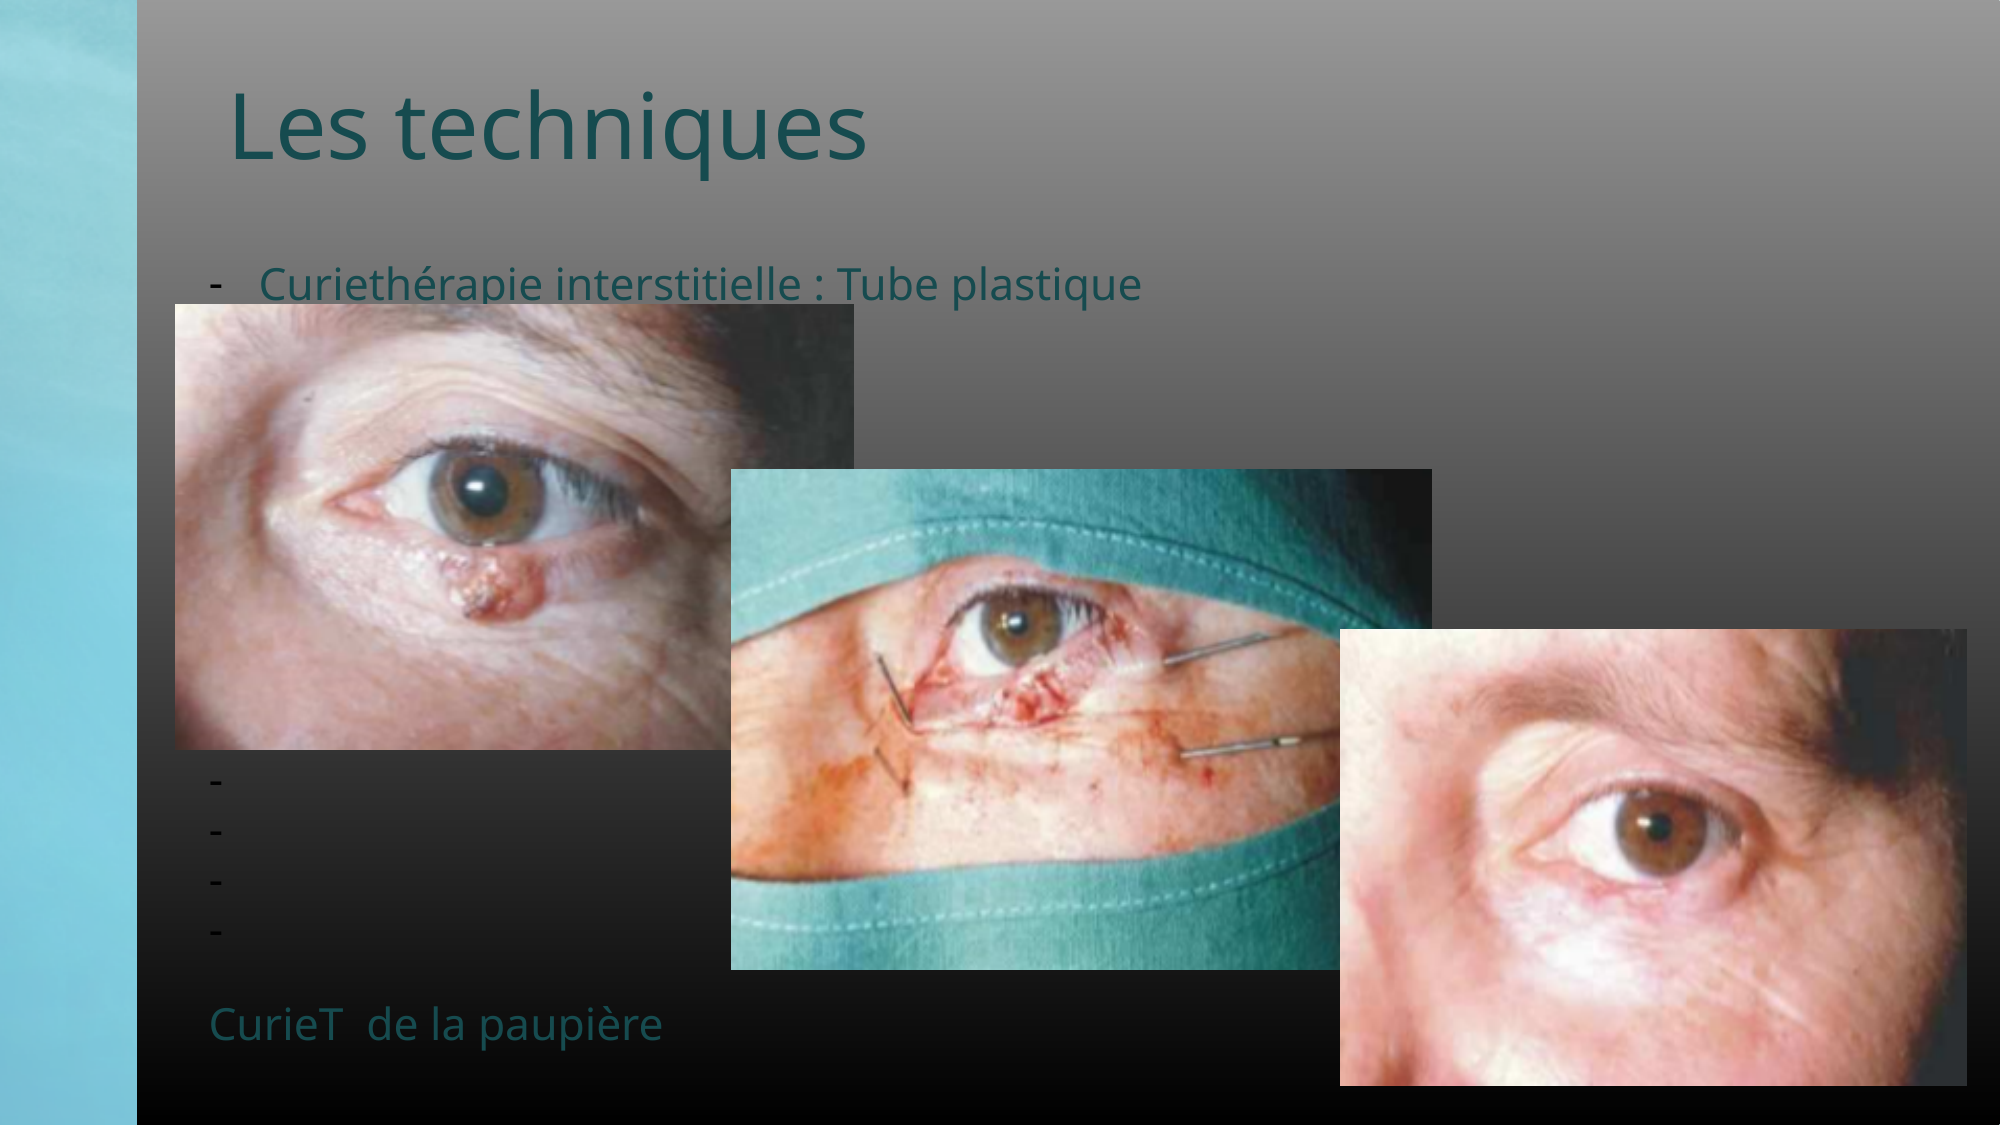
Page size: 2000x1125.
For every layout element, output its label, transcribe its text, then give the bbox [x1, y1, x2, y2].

list Curiethérapie interstitielle : Tube plastique CurieT de la paupière [193, 750, 1340, 1060]
list Curiethérapie interstitielle : Tube plastique CurieT de la paupière [193, 199, 1981, 1060]
picture [175, 304, 1967, 1086]
title Les techniques [212, 62, 1728, 188]
